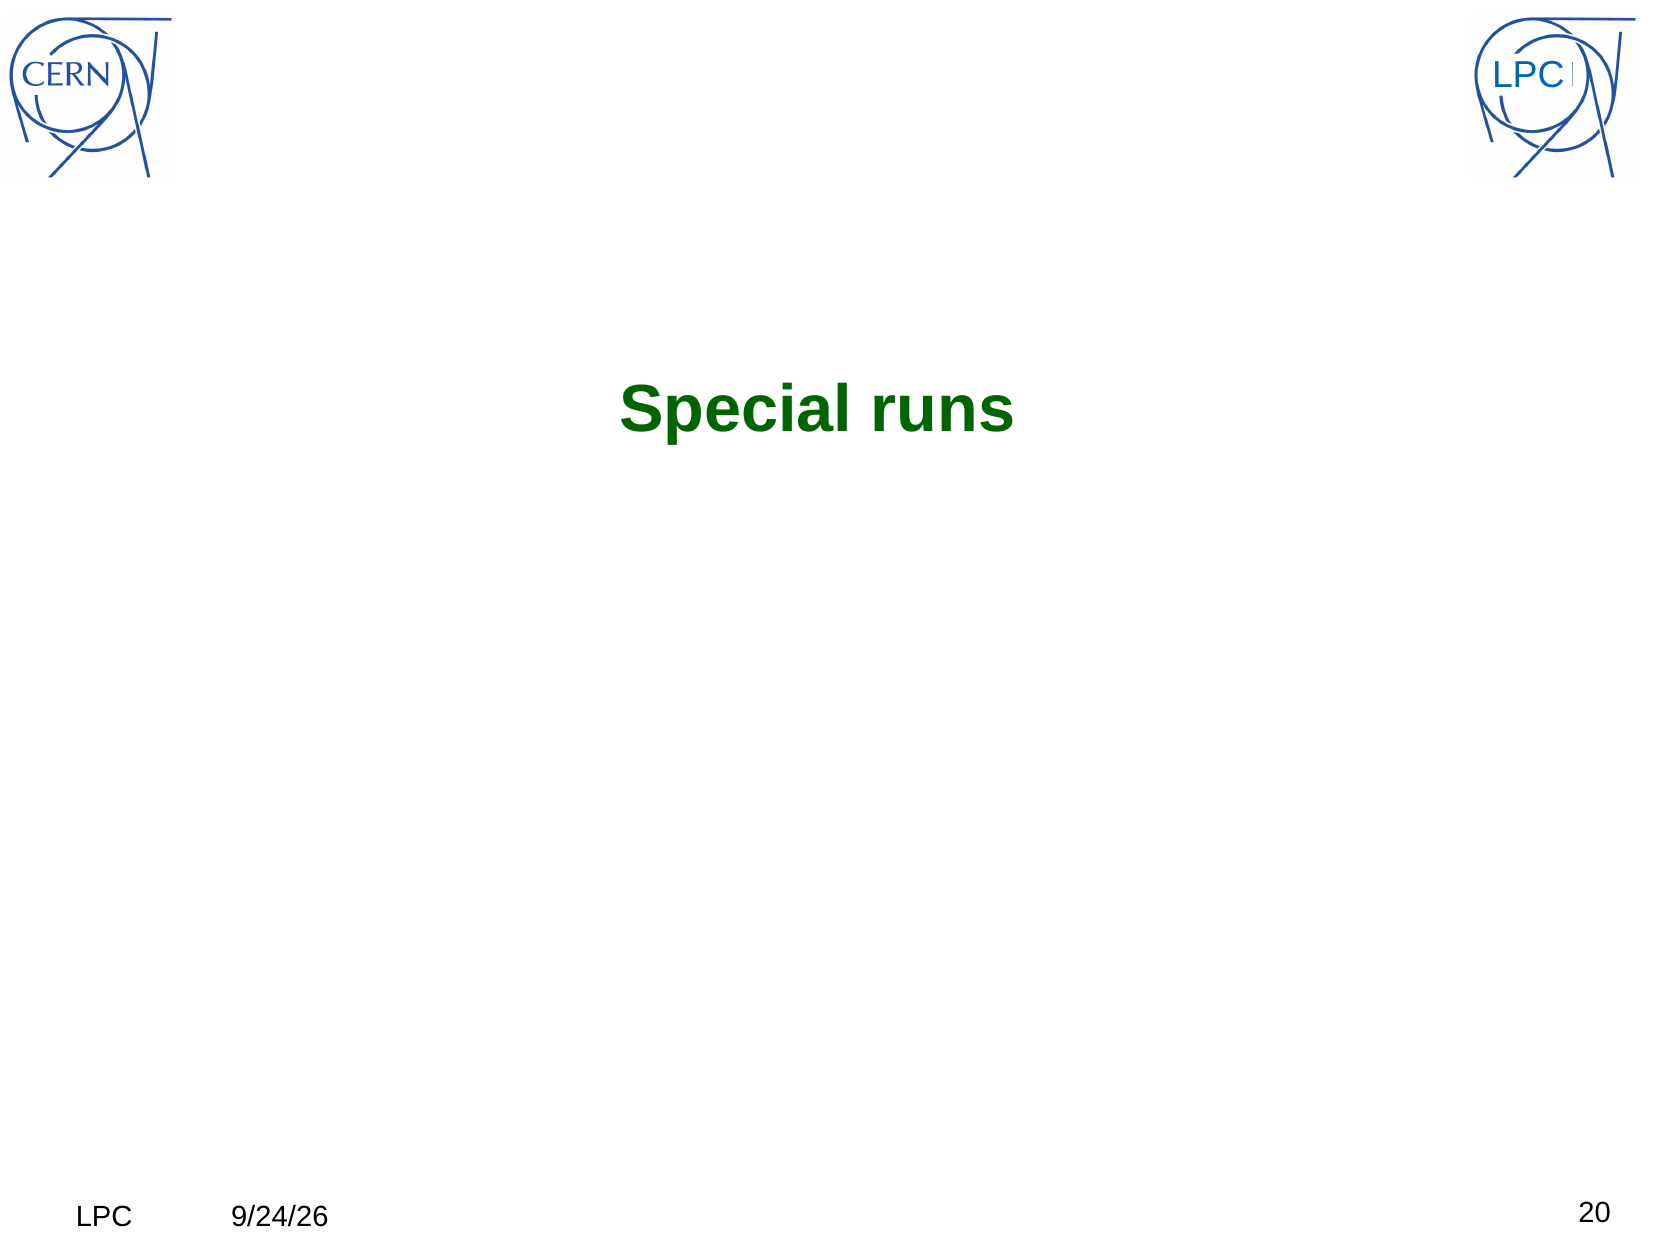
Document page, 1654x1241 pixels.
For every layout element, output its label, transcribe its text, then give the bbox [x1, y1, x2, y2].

picture [1470, 14, 1638, 180]
picture [5, 14, 173, 180]
subtitle Special runs [173, 5, 1461, 773]
